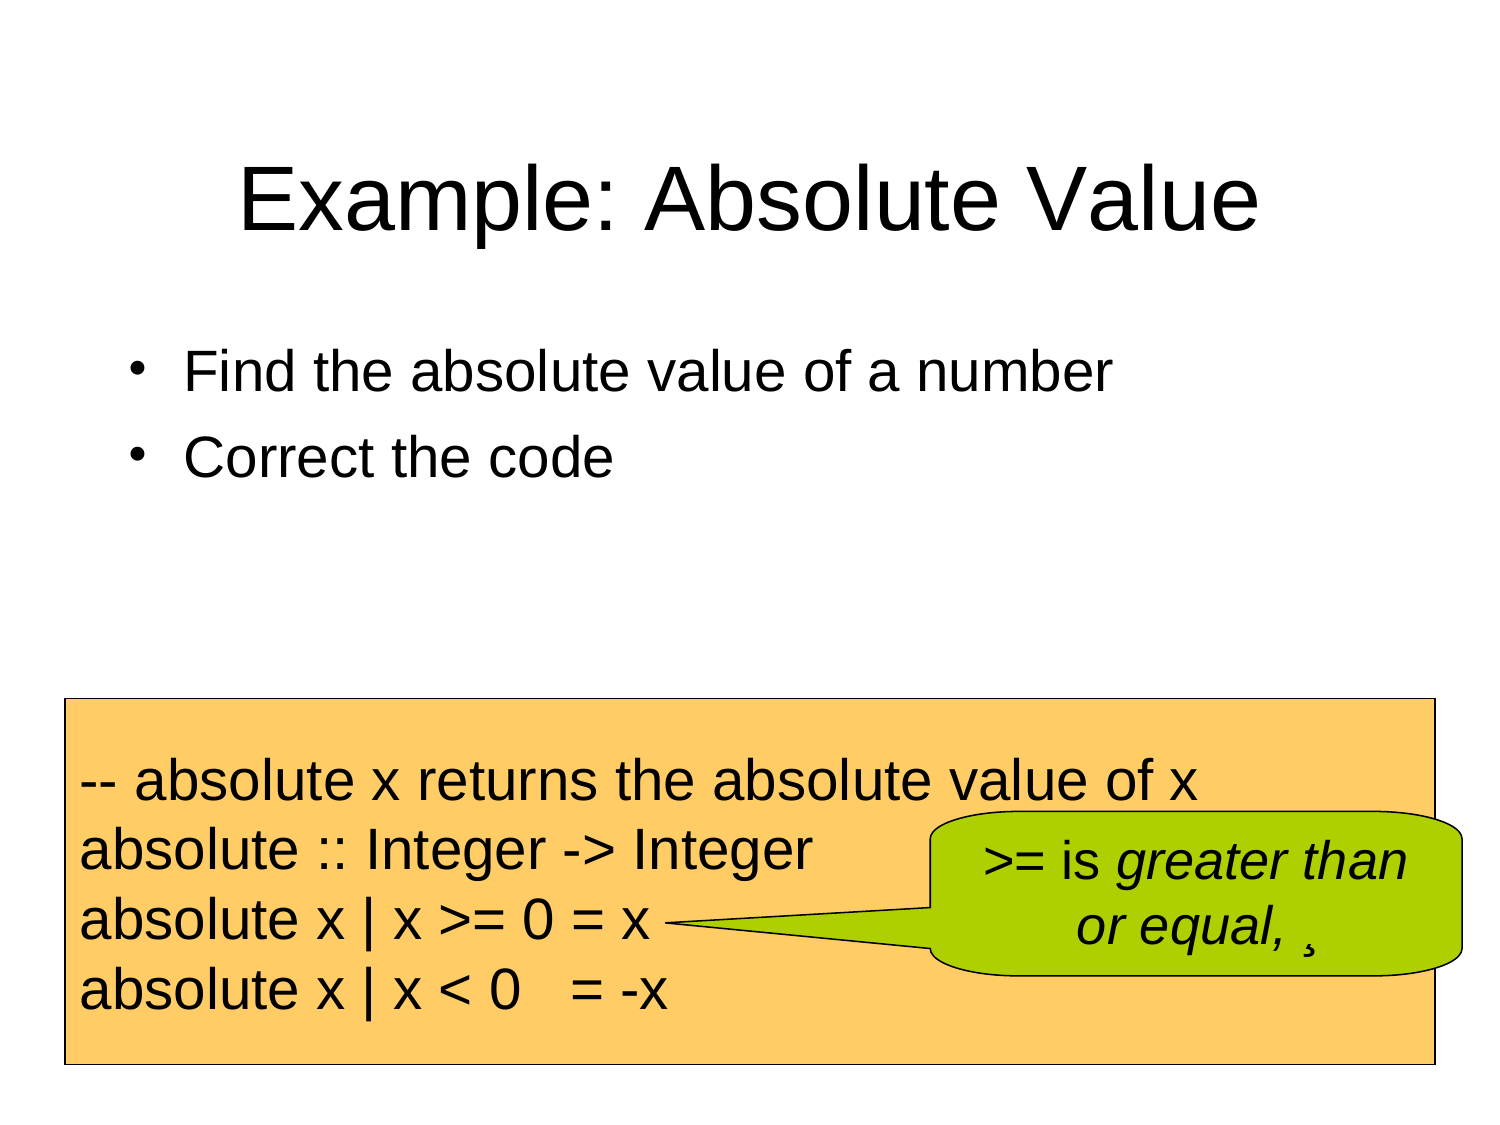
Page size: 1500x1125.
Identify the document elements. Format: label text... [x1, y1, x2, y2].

text_box >= is greater than or equal, ¸ [665, 811, 1463, 976]
text_box -- absolute x returns the absolute value of x absolute :: Integer -> Integer absolute x | x >= 0 = x absolute x | x < 0 = -x [64, 698, 1436, 1065]
title Example: Absolute Value [112, 99, 1388, 288]
list Find the absolute value of a number Correct the code [112, 324, 1388, 698]
